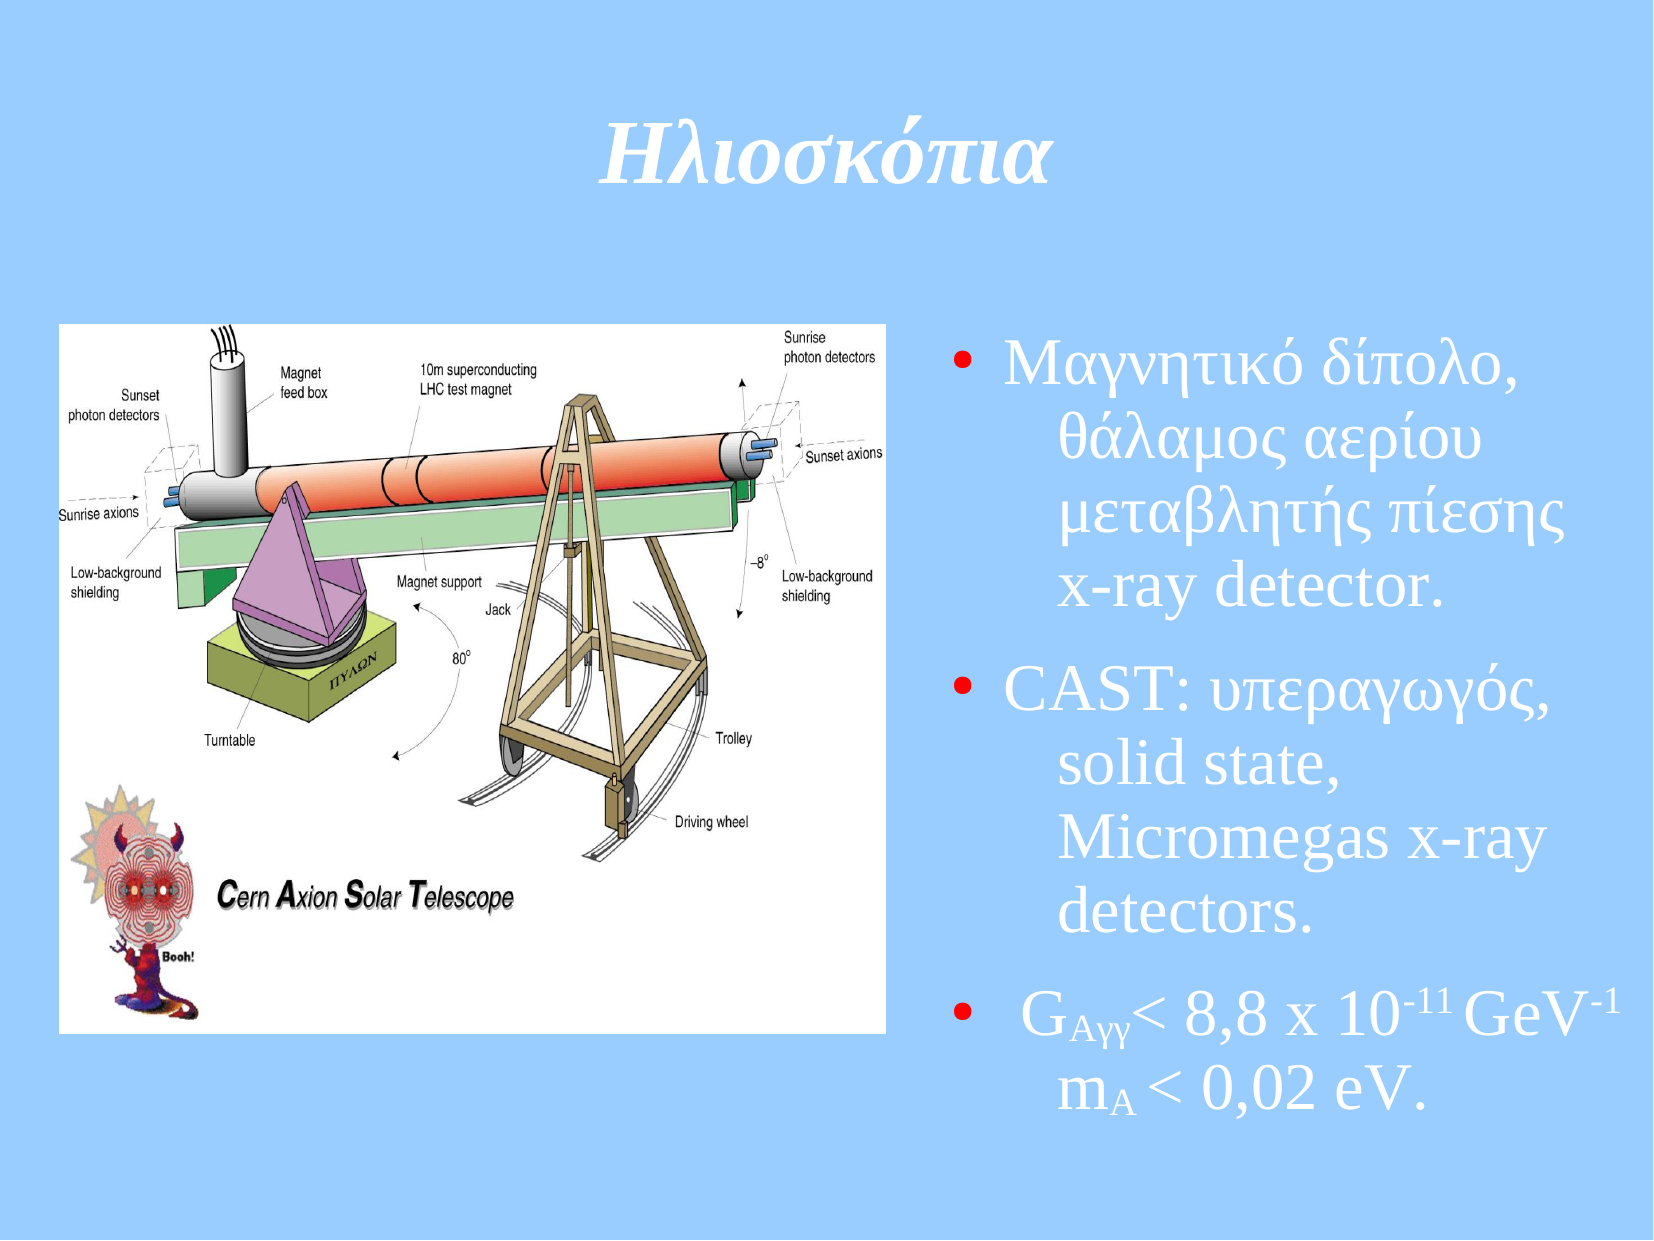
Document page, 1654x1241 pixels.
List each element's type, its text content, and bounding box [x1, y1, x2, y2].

title Ηλιοσκόπια [82, 49, 1571, 257]
picture [59, 324, 886, 1034]
list Μαγνητικό δίπολο, θάλαμος αερίου μεταβλητής πίεσης x-ray detector. CAST: υπεραγωγός, solid state, Micromegas x-ray detectors. GΑγγ< 8,8 x 10-11 GeV-1 mA < 0,02 eV. [915, 324, 1625, 1175]
